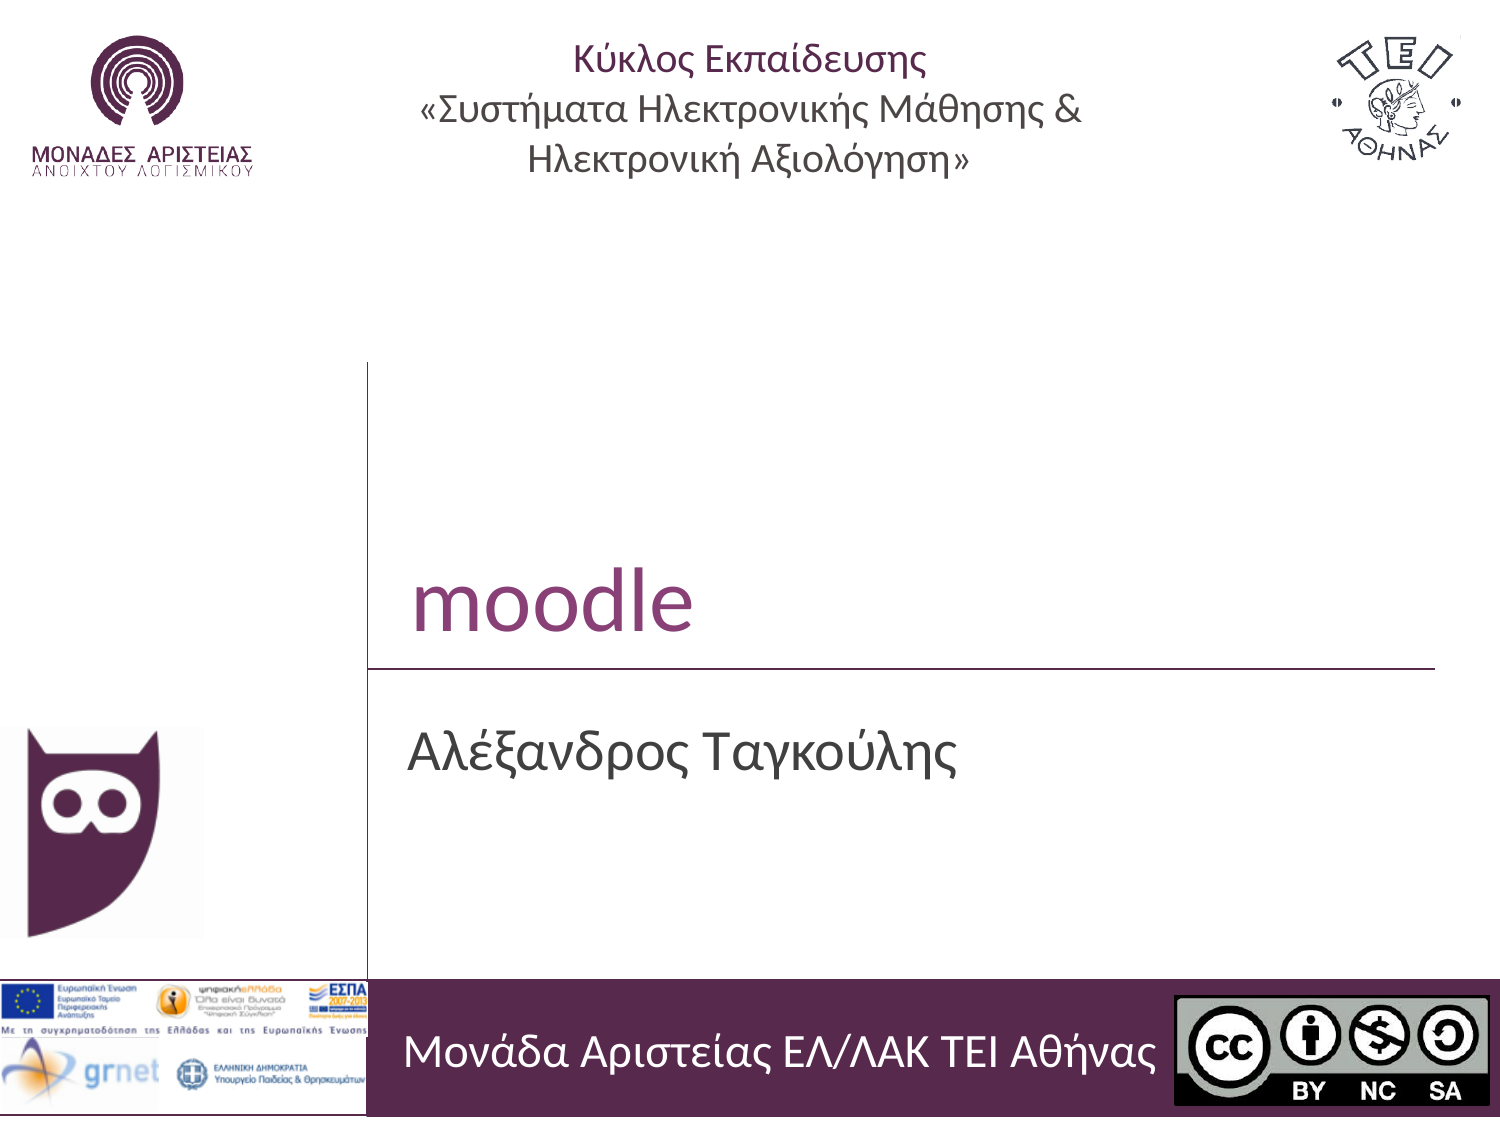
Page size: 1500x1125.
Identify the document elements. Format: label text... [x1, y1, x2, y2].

picture [0, 982, 368, 1113]
picture [175, 1057, 366, 1092]
text_box Αλέξανδρος Ταγκούλης [392, 704, 1455, 963]
title moodle [395, 357, 1459, 658]
subtitle Μονάδα Αριστείας ΕΛ/ΛΑΚ ΤΕΙ Αθήνας [387, 992, 1488, 1105]
picture [1174, 995, 1490, 1106]
picture [0, 727, 204, 939]
text_box Κύκλος Εκπαίδευσης «Συστήματα Ηλεκτρονικής Μάθησης & Ηλεκτρονική Αξιολόγηση» [280, 22, 1220, 190]
picture [1331, 35, 1461, 167]
picture [31, 36, 253, 177]
